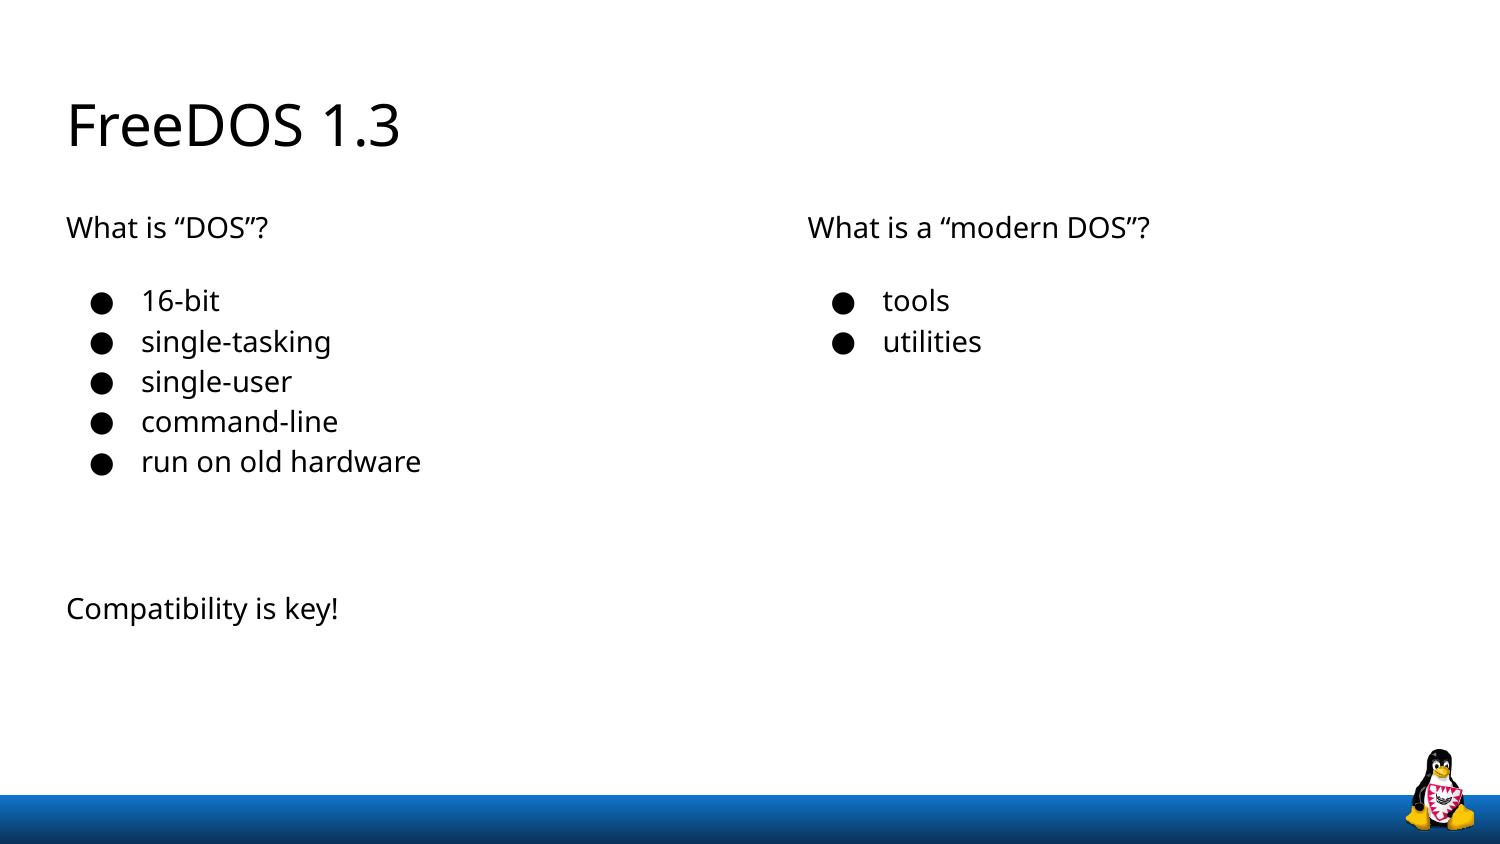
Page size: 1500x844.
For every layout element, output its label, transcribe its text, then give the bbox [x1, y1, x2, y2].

picture [1399, 749, 1480, 830]
title FreeDOS 1.3 [51, 72, 1449, 167]
list What is “DOS”? 16-bit single-tasking single-user command-line run on old hardware Compatibility is key! [51, 189, 708, 750]
list What is a “modern DOS”? tools utilities [792, 189, 1449, 750]
